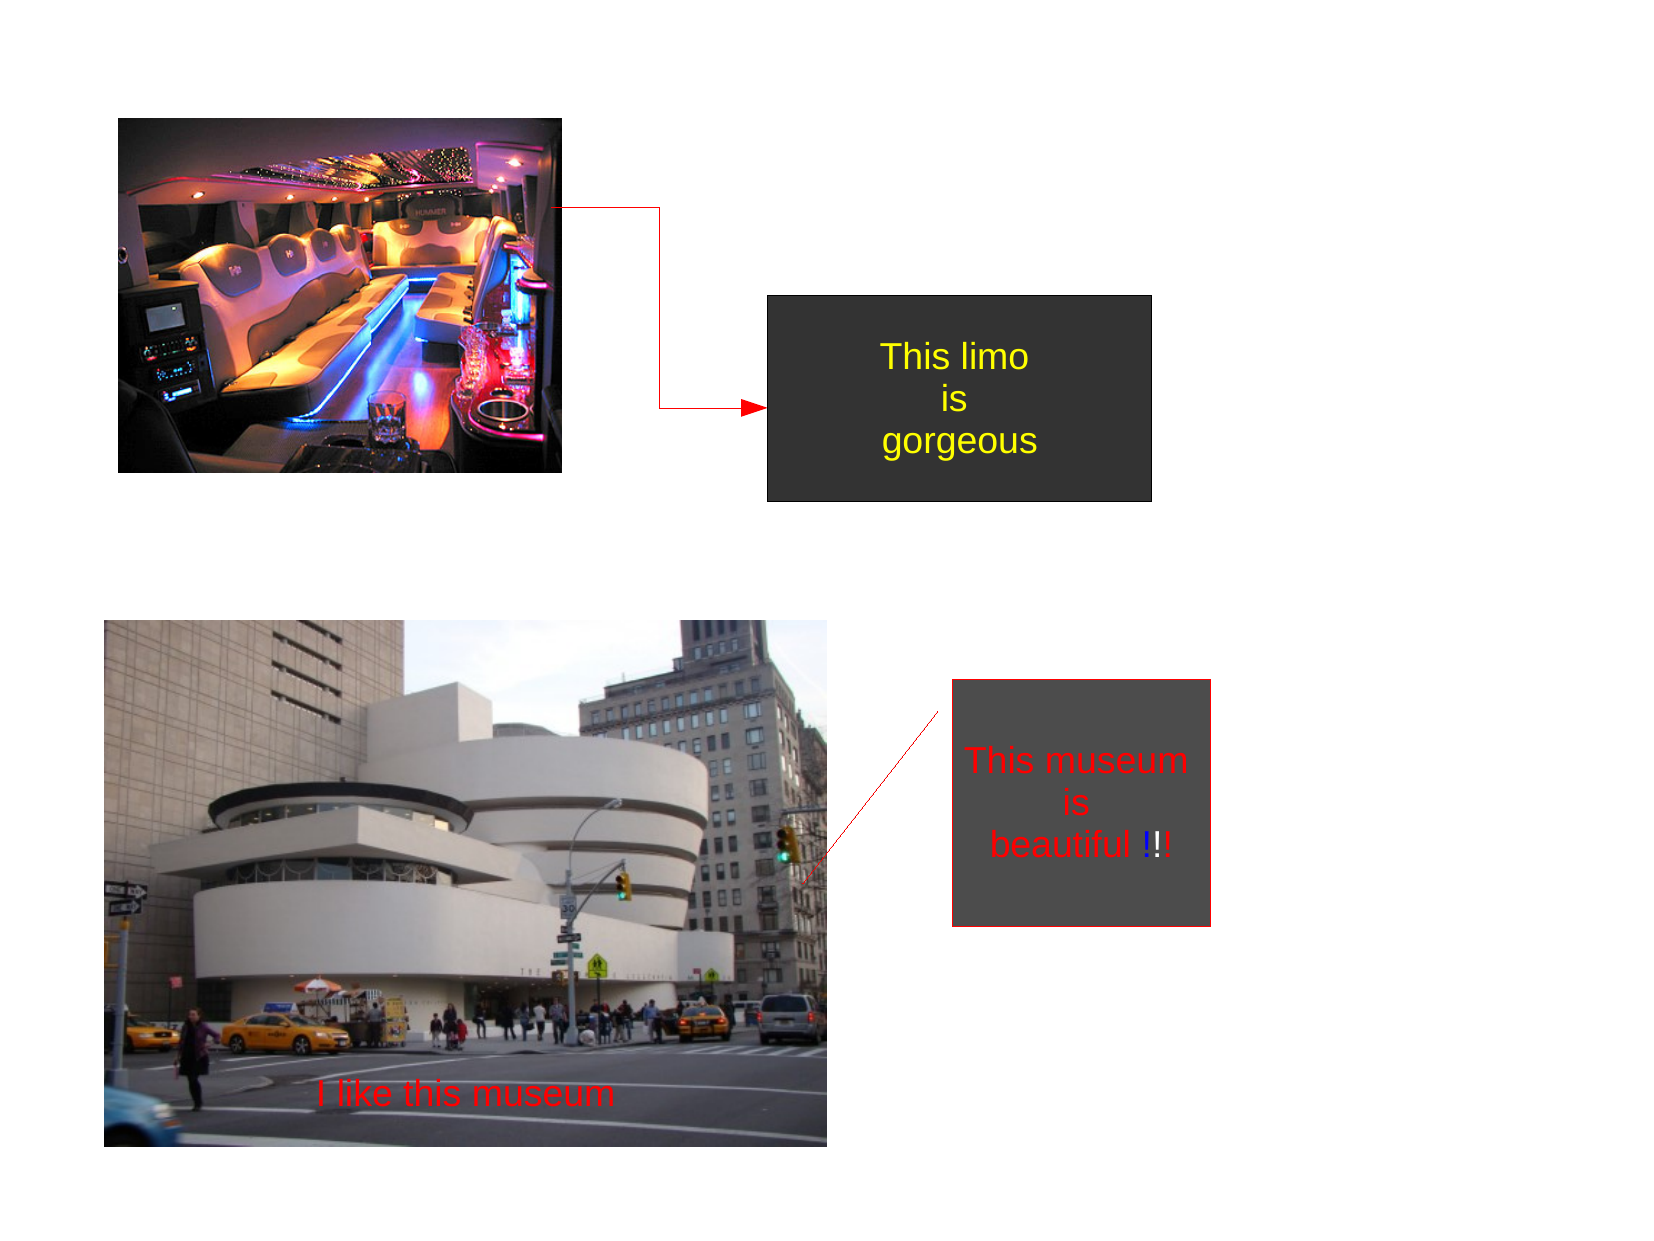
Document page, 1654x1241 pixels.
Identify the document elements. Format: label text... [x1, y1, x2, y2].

text_box This limo is gorgeous [767, 295, 1152, 502]
picture [104, 620, 827, 1147]
picture [118, 118, 562, 473]
text_box This museum is beautiful !!! [952, 679, 1211, 926]
